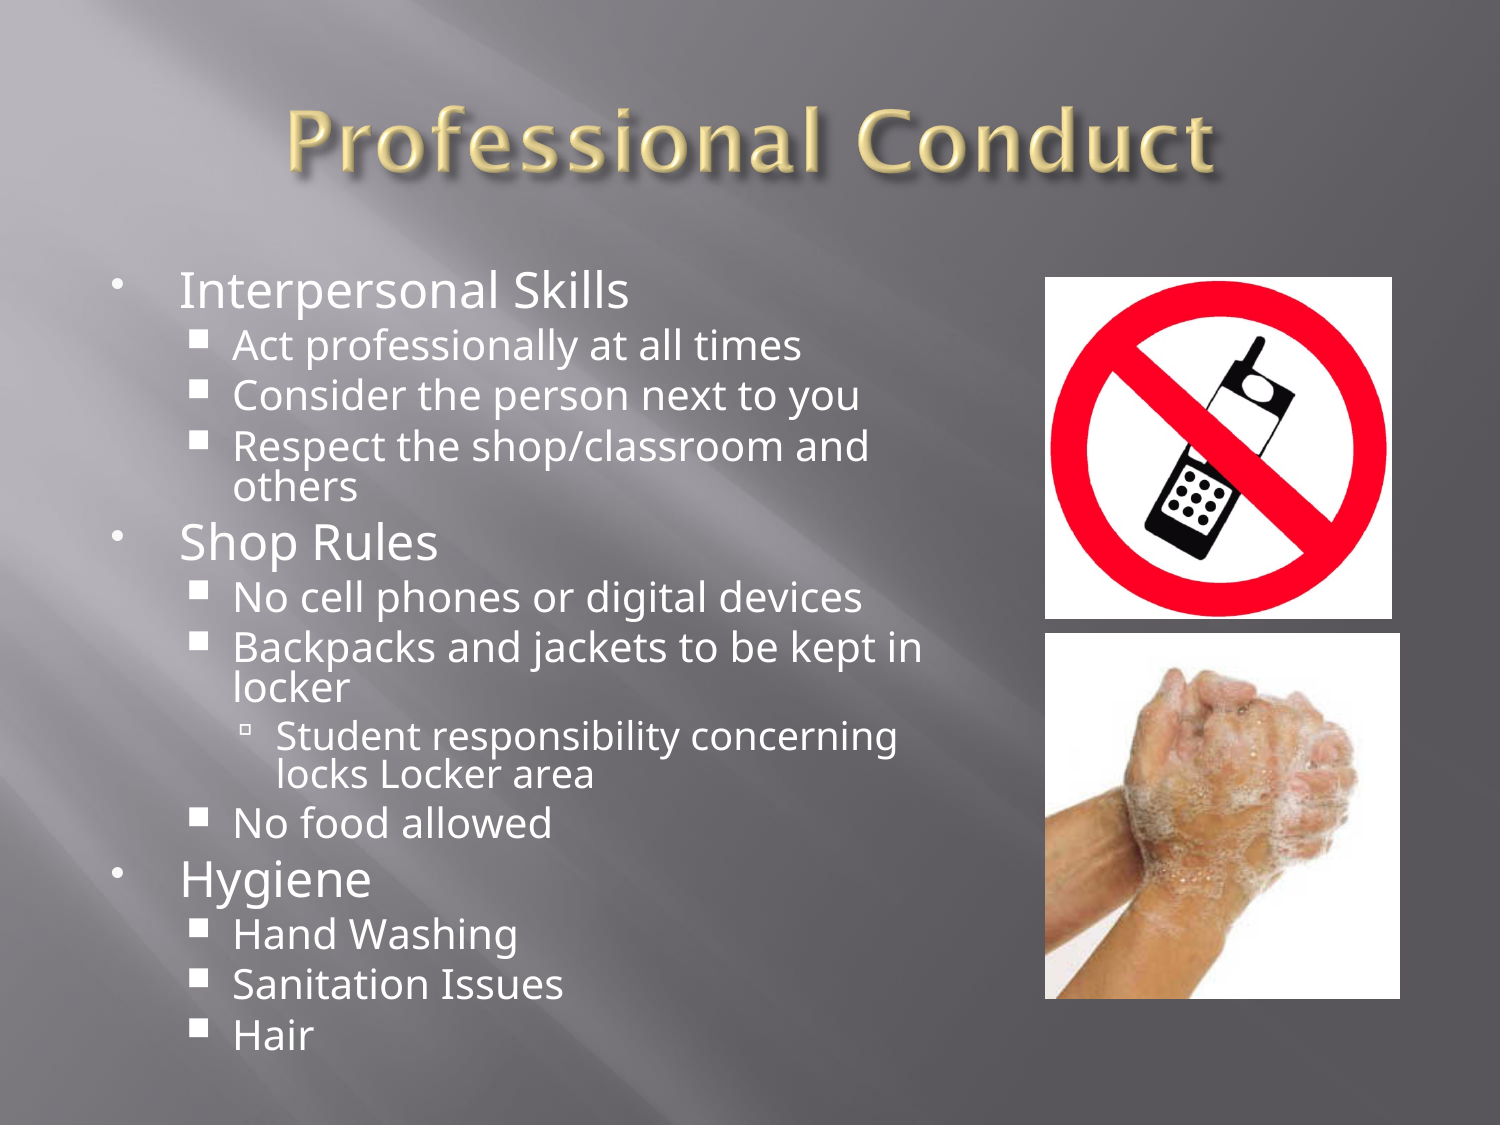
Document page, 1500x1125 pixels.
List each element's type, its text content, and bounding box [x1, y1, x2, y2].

list Interpersonal Skills Act professionally at all times Consider the person next to you Respect the shop/classroom and others Shop Rules No cell phones or digital devices Backpacks and jackets to be kept in locker Student responsibility concerning locks Locker area No food allowed Hygiene Hand Washing Sanitation Issues Hair [74, 262, 975, 1117]
picture [0, 0, 1500, 1125]
text_box [75, 45, 1426, 265]
